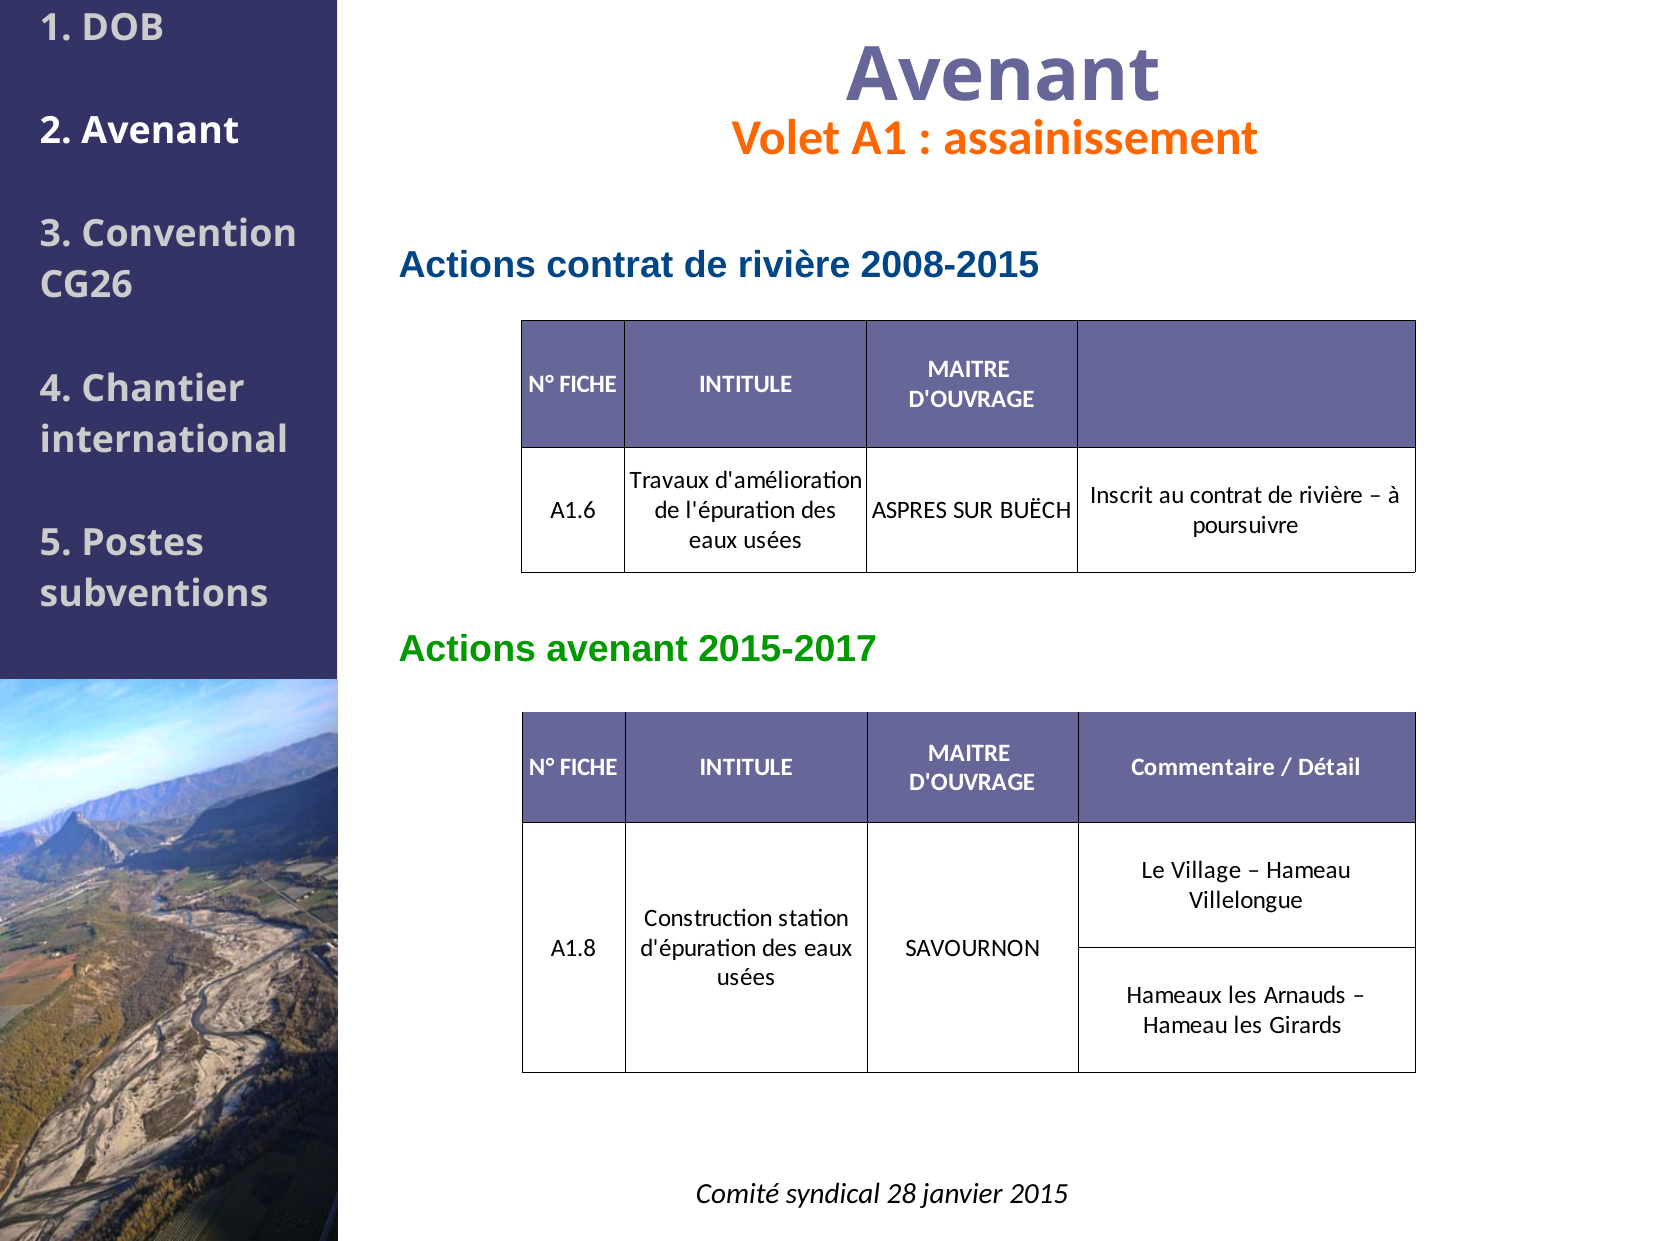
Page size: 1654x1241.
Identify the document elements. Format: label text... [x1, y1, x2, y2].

picture [0, 679, 338, 1241]
text_box Avenant [324, 11, 1654, 271]
text_box Volet A1 : assainissement [360, 109, 1630, 1158]
text_box Actions avenant 2015-2017 [383, 620, 1182, 720]
picture [521, 320, 1417, 575]
text_box Actions contrat de rivière 2008-2015 [383, 236, 1182, 336]
picture [521, 712, 1418, 1075]
text_box 1. DOB 2. Avenant 3. Convention CG26 4. Chantier international 5. Postes subventions 6. Natura [0, 0, 338, 679]
